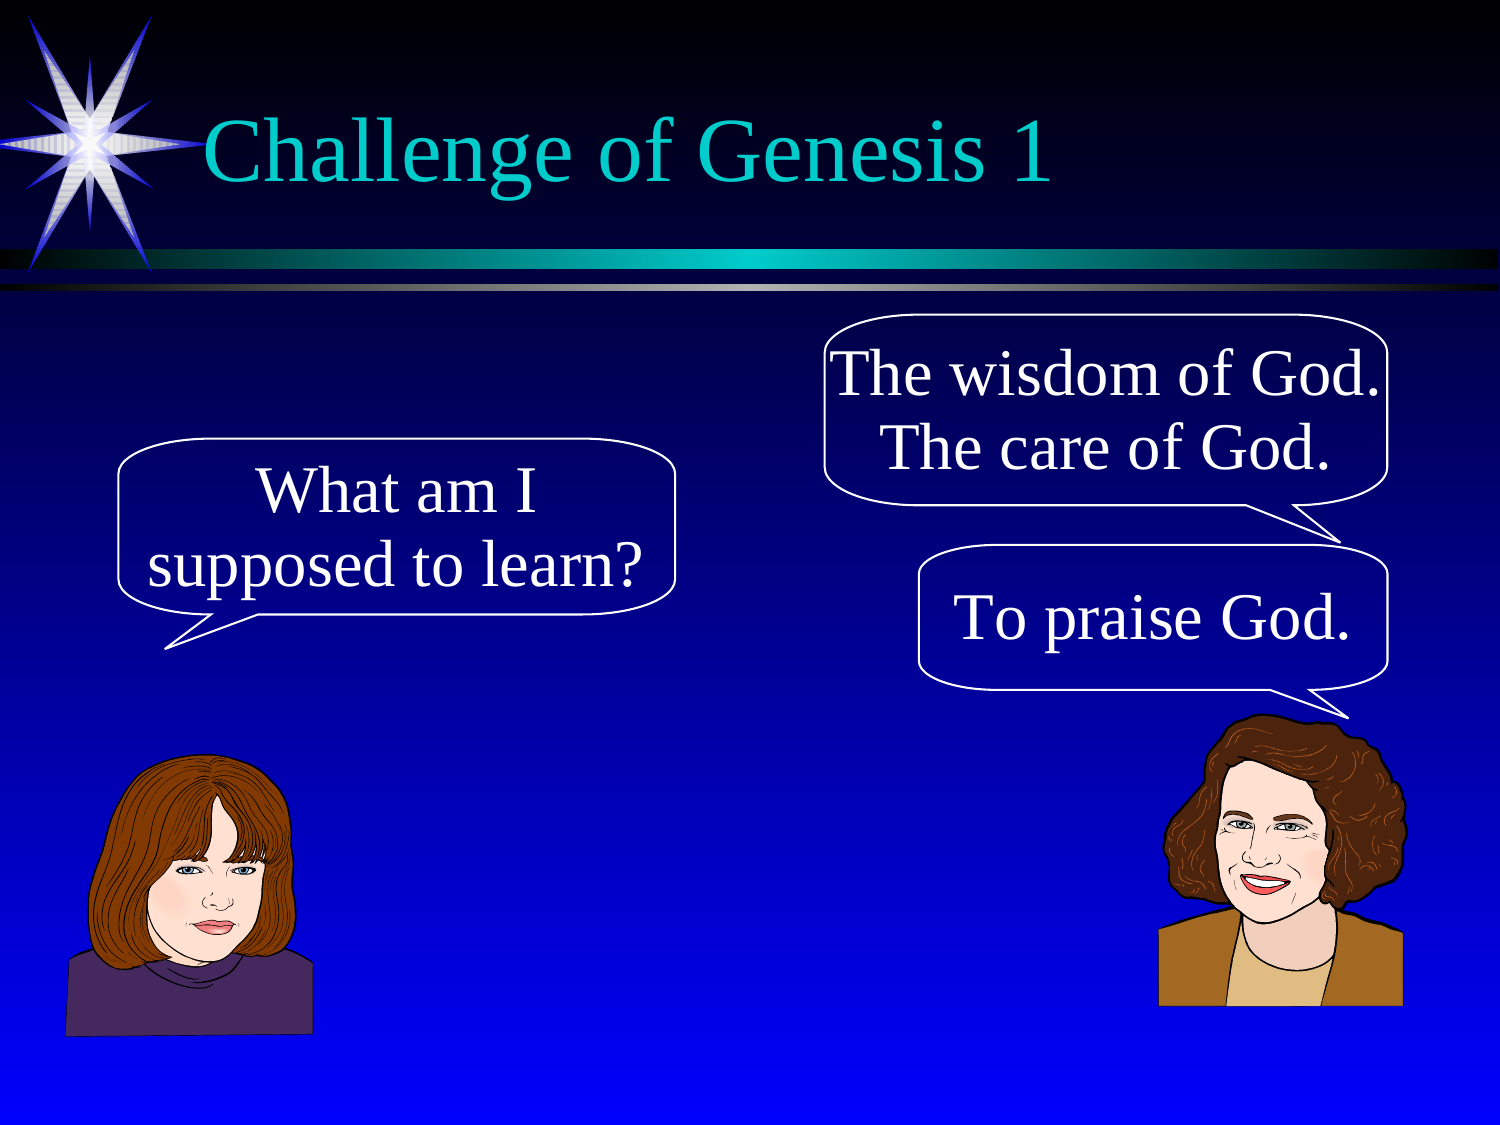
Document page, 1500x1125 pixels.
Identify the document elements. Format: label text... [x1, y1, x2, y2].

chart [64, 753, 314, 1037]
text_box The wisdom of God. The care of God. [824, 314, 1388, 543]
text_box What am I supposed to learn? [118, 438, 676, 650]
text_box To praise God. [918, 544, 1388, 719]
title Challenge of Genesis 1 [187, 56, 1463, 244]
chart [1158, 713, 1408, 1007]
